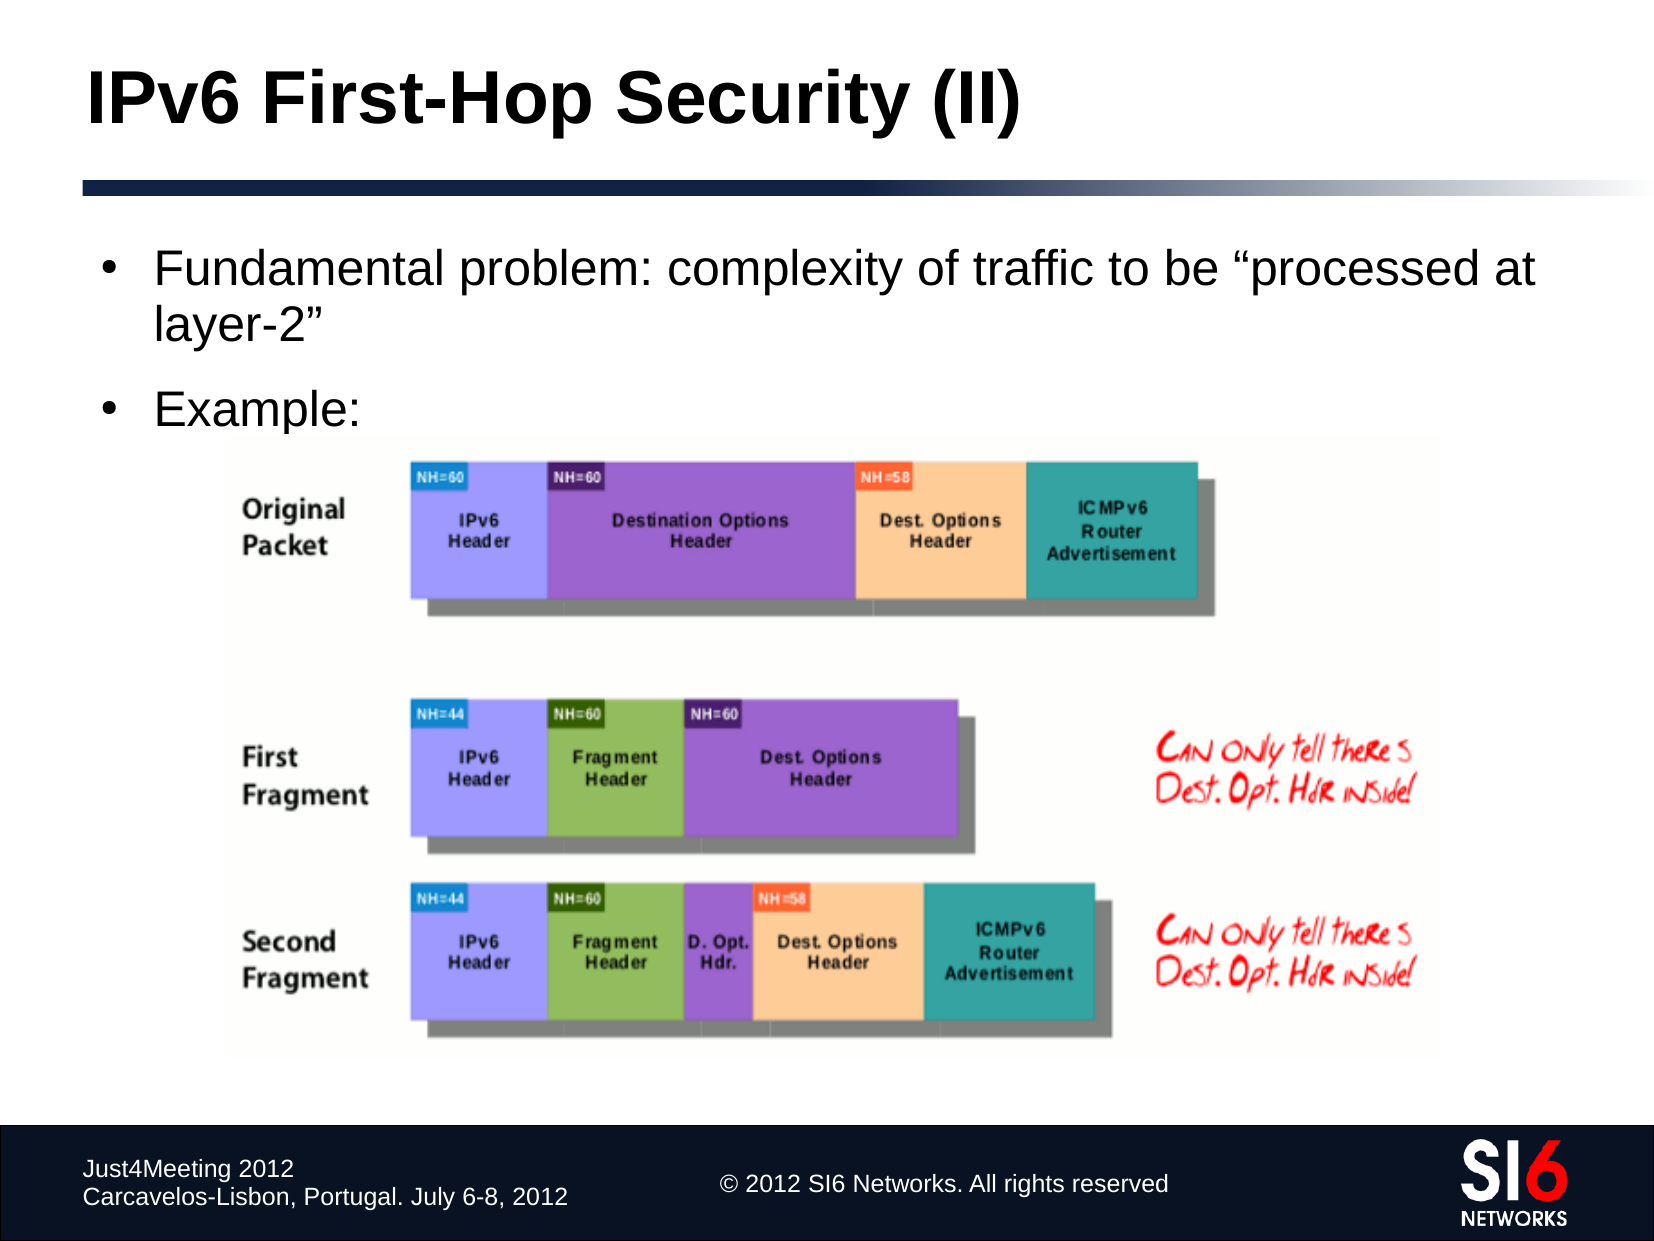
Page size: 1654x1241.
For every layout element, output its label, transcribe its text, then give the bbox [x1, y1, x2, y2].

title IPv6 First-Hop Security (II) [86, 30, 1576, 166]
picture [1461, 1139, 1567, 1226]
list Fundamental problem: complexity of traffic to be “processed at layer-2” Example: [82, 240, 1571, 1059]
picture [225, 434, 1441, 1058]
